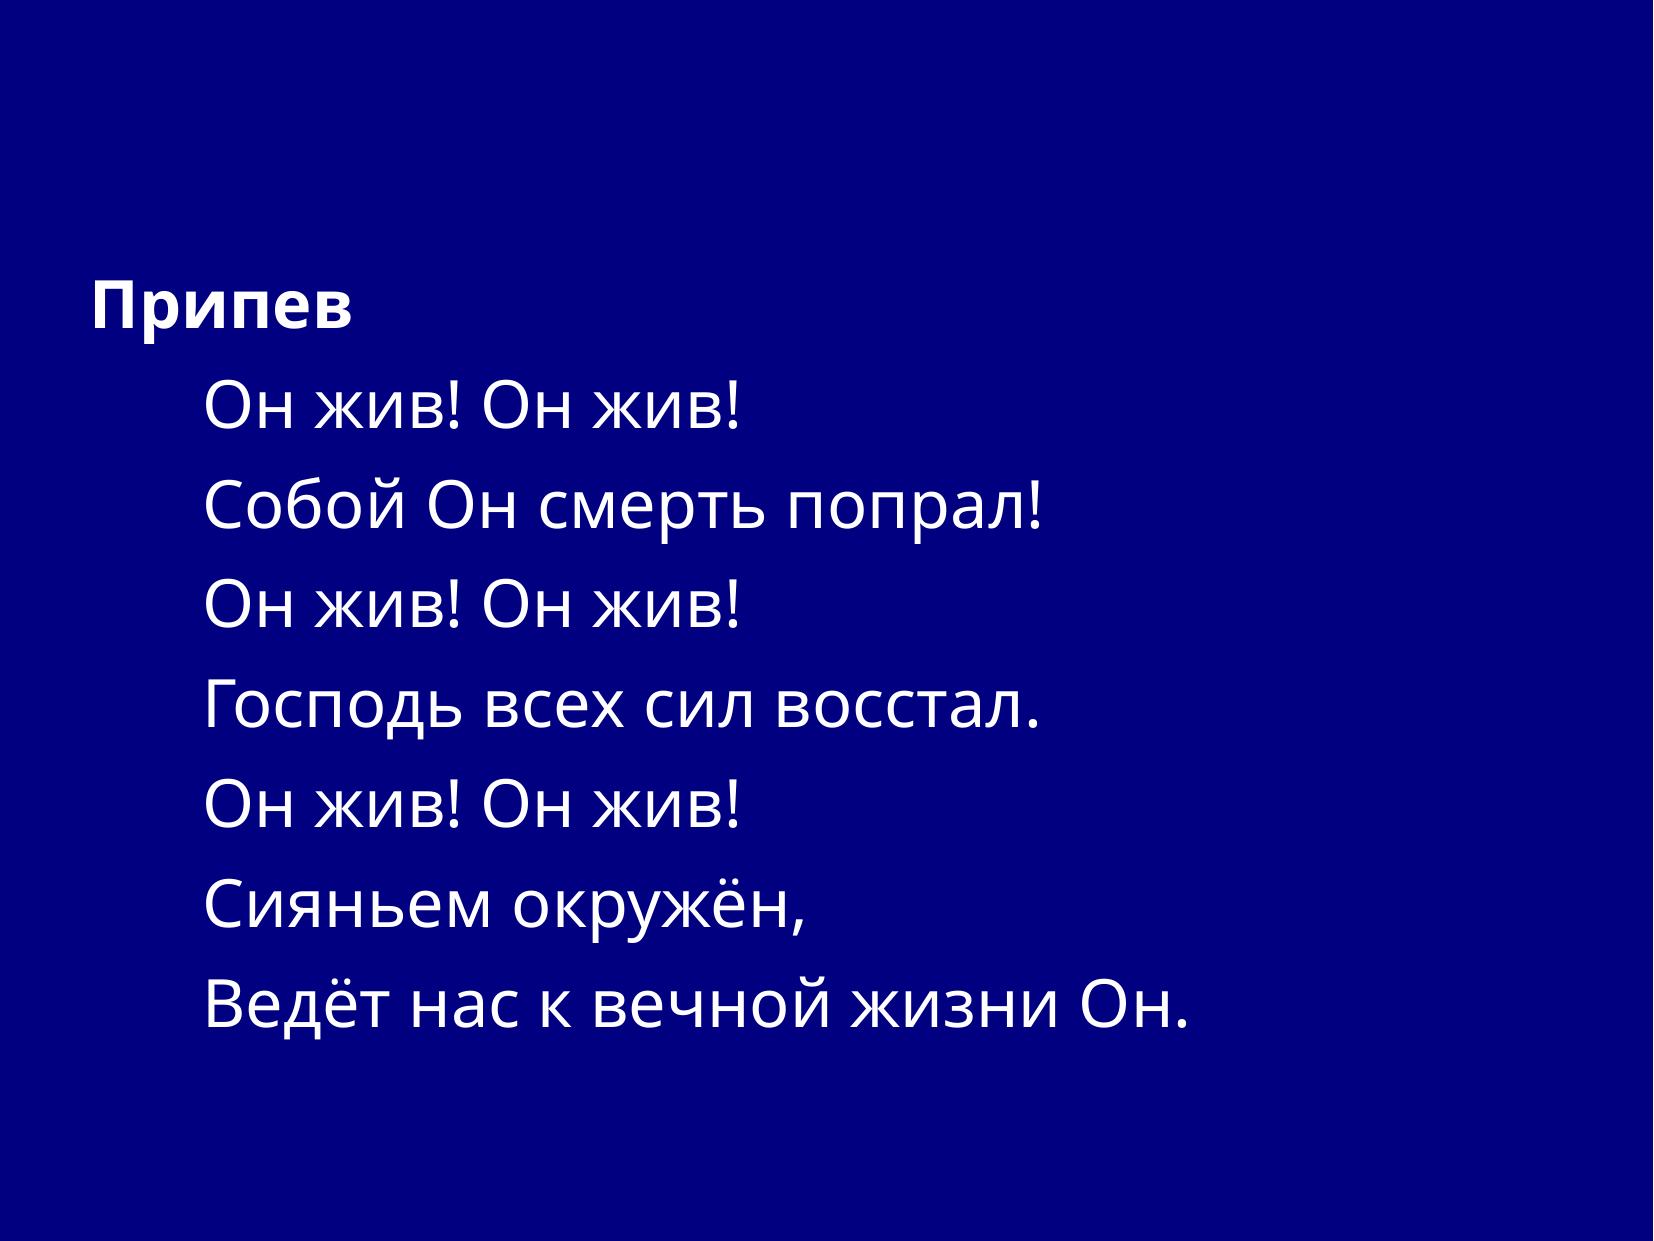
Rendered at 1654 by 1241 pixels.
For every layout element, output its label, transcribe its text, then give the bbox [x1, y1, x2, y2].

text_box Припев Он жив! Он жив! Собой Он смерть попрал! Он жив! Он жив! Господь всех сил восстал. Он жив! Он жив! Сияньем окружён, Ведёт нас к вечной жизни Он. [75, 150, 1576, 1163]
